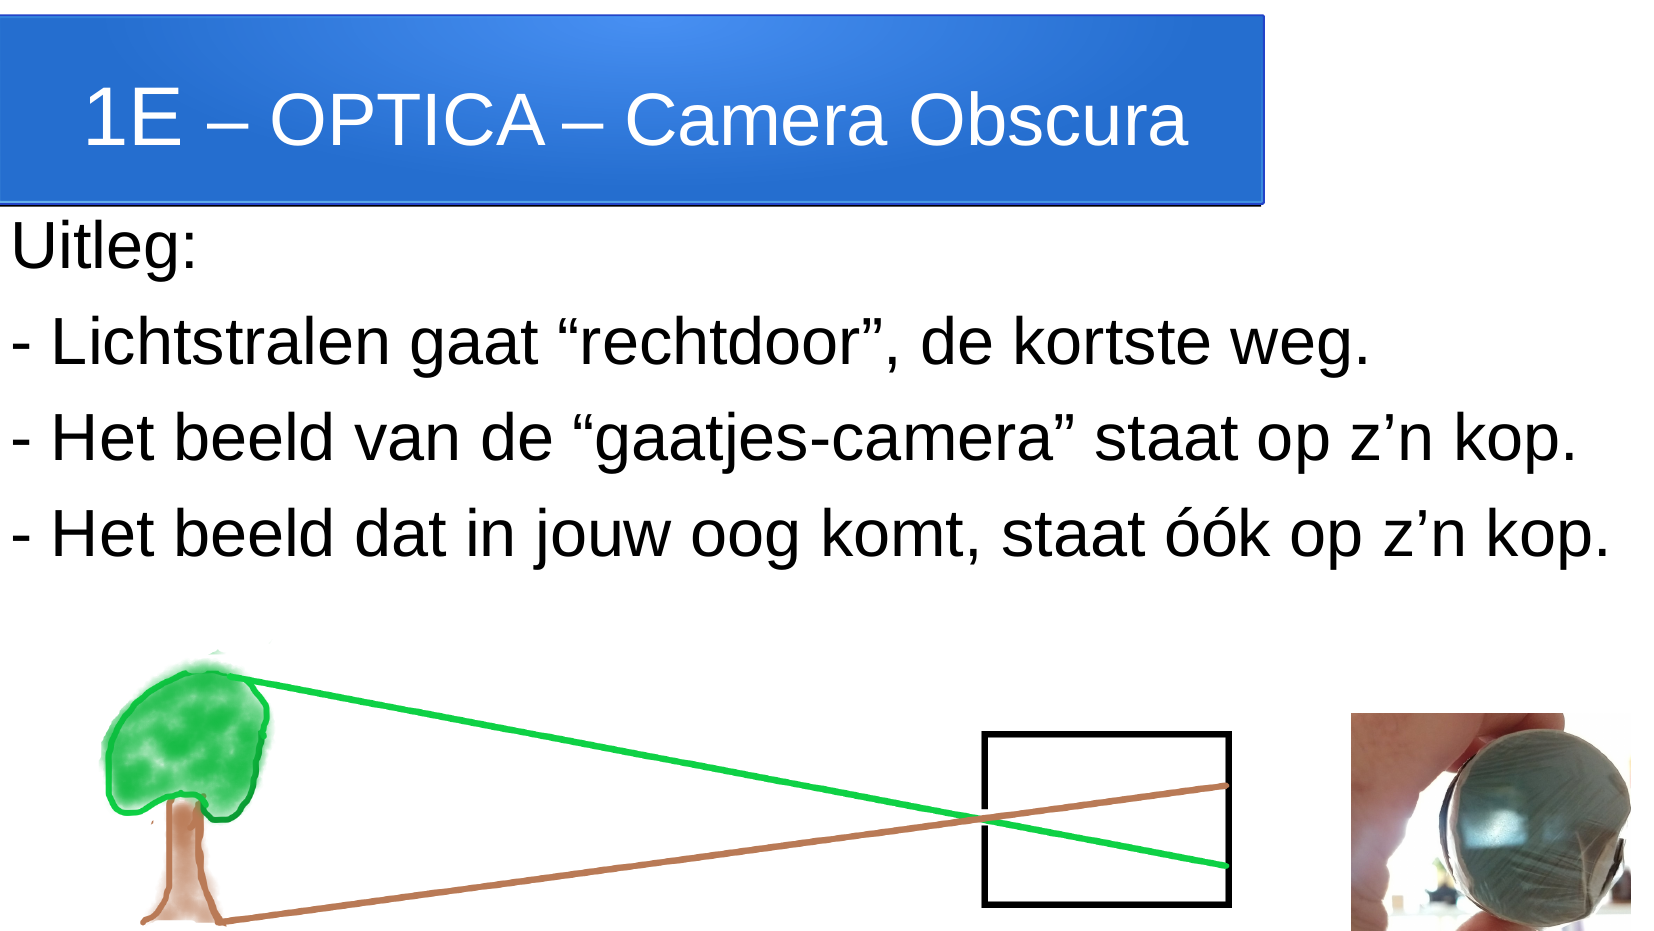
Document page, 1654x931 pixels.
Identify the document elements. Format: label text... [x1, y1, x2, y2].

title 1E – OPTICA – Camera Obscura [82, 35, 1292, 189]
picture [35, 578, 1327, 931]
subtitle Uitleg: - Lichtstralen gaat “rechtdoor”, de kortste weg. - Het beeld van de “gaatjes-camera” staat op z’n kop. - Het beeld dat in jouw oog komt, staat óók op z’n kop. [10, 210, 1631, 922]
picture [1351, 713, 1631, 931]
